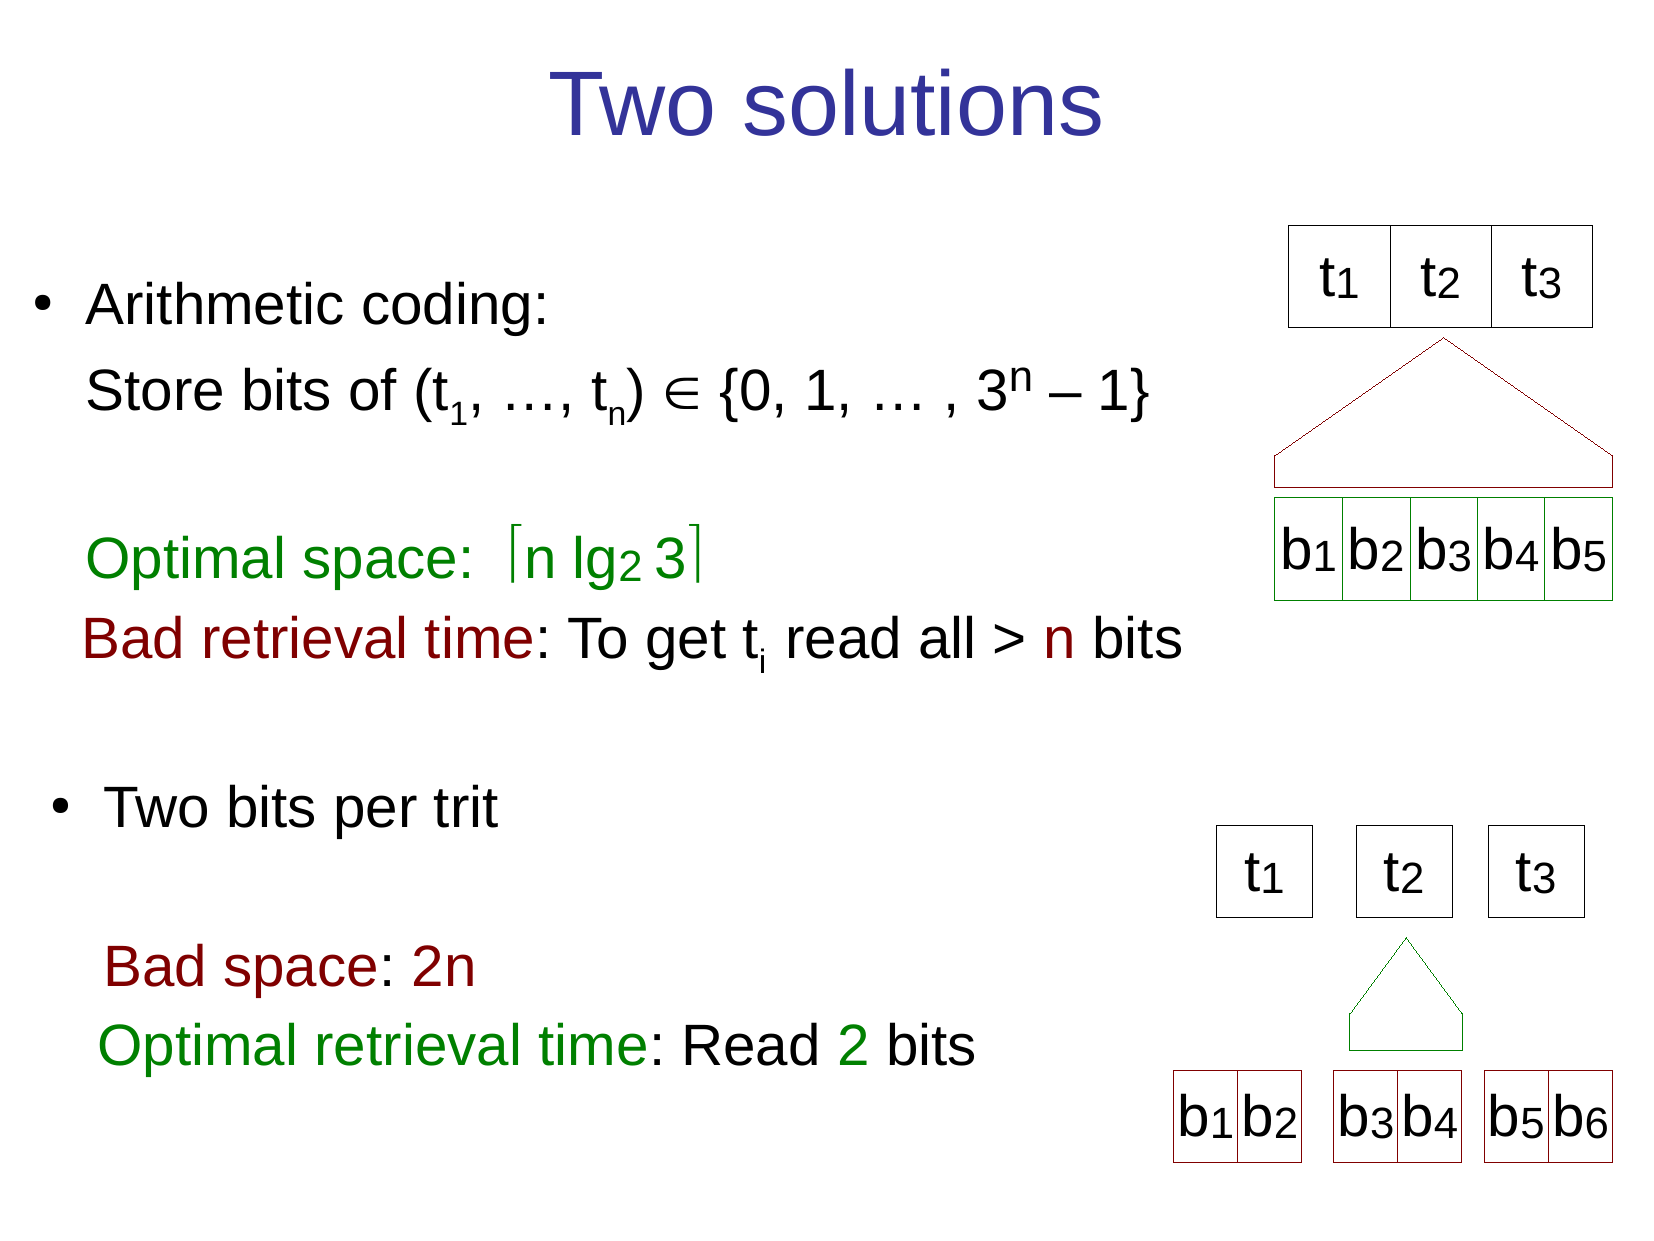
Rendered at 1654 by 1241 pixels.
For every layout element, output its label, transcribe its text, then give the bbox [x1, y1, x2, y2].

text_box t3 [1488, 825, 1585, 918]
text_box b1 [1173, 1070, 1237, 1163]
text_box b3 [1333, 1070, 1397, 1163]
text_box b5 [1484, 1070, 1548, 1163]
text_box t2 [1356, 825, 1453, 918]
text_box t1 [1216, 825, 1313, 918]
text_box b4 [1397, 1070, 1462, 1163]
text_box t2 [1390, 225, 1491, 328]
text_box t1 [1288, 225, 1390, 328]
text_box b6 [1548, 1070, 1613, 1163]
text_box b4 [1477, 497, 1544, 601]
title Two solutions [124, 0, 1530, 207]
text_box b3 [1410, 497, 1477, 601]
list Arithmetic coding: Store bits of (t1, …, tn)  {0, 1, … , 3n – 1} Optimal space: n lg2 3 Bad retrieval time: To get ti read all > n bits Two bits per trit Bad space: 2n Optimal retrieval time: Read 2 bits [0, 184, 1654, 1238]
text_box b2 [1342, 497, 1410, 601]
text_box b2 [1237, 1070, 1302, 1163]
text_box b1 [1274, 497, 1342, 601]
text_box b5 [1544, 497, 1613, 601]
text_box t3 [1491, 225, 1593, 328]
